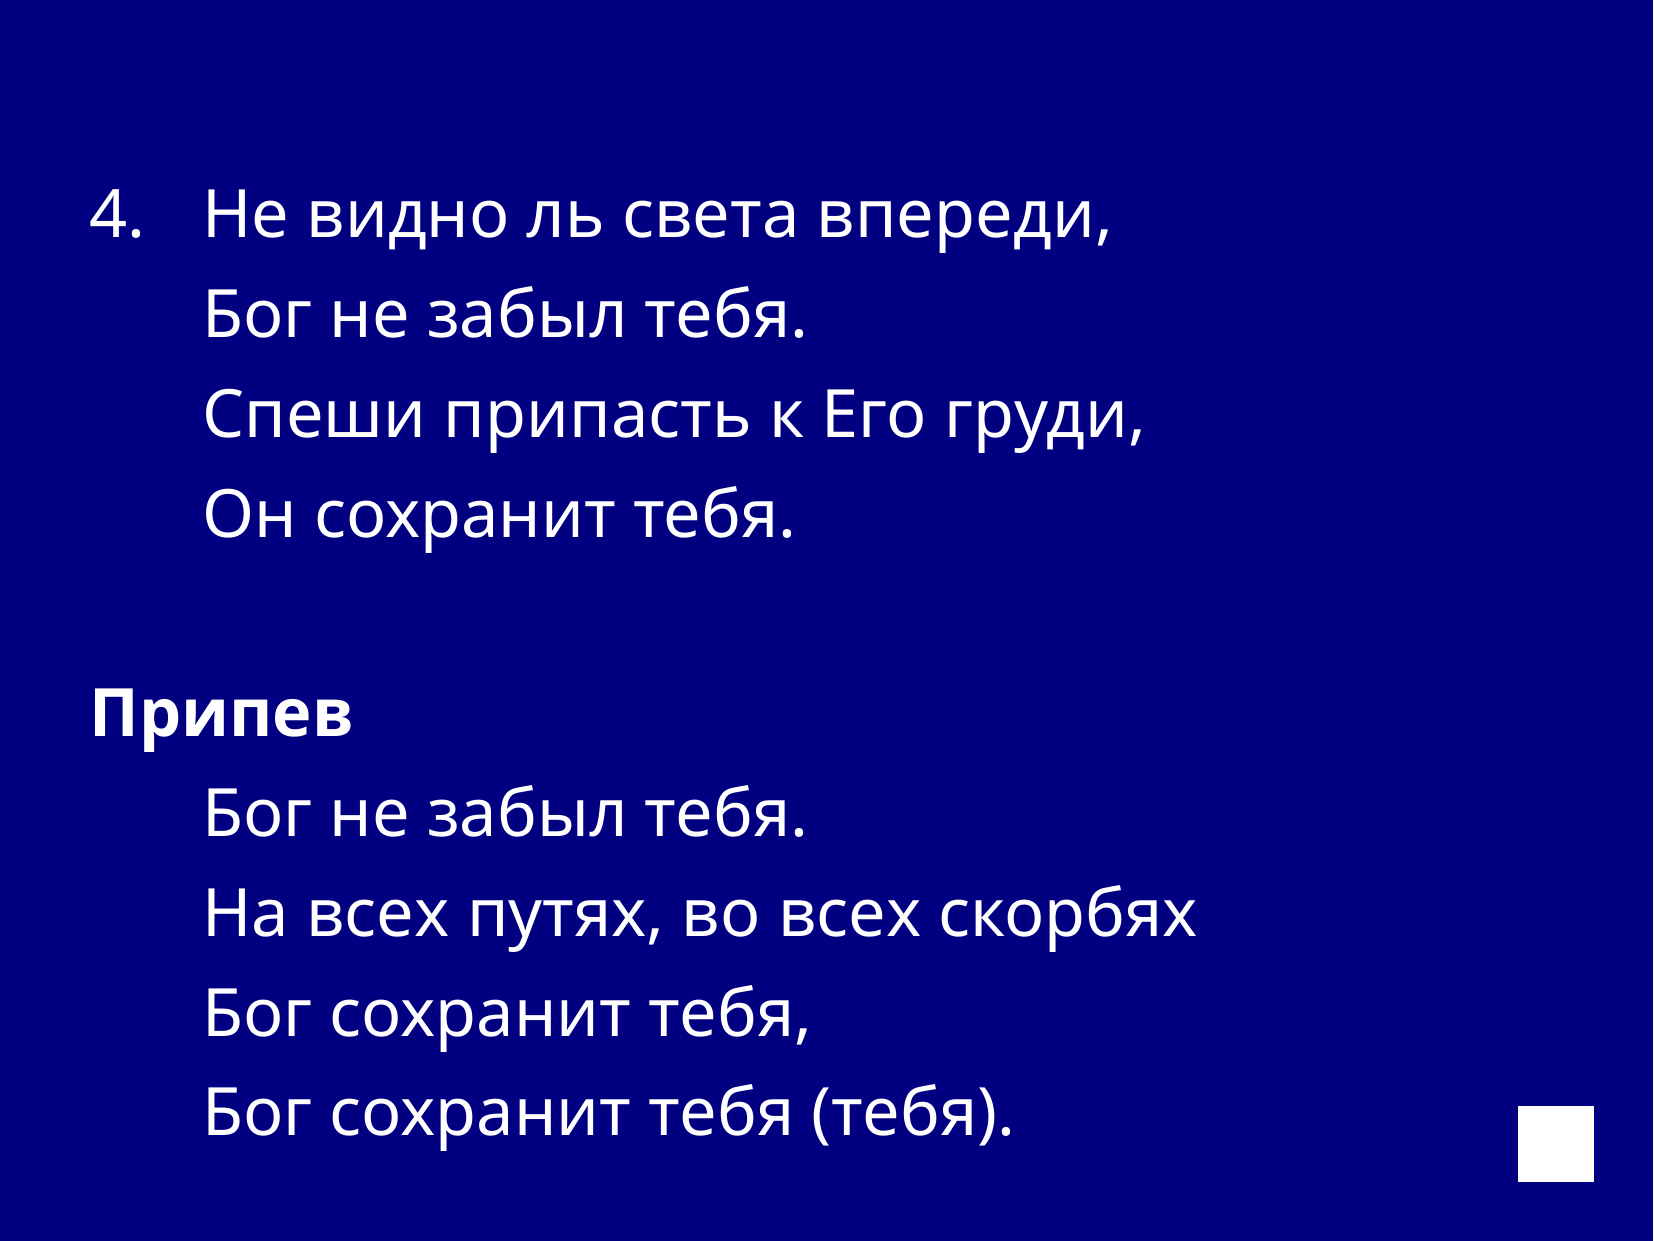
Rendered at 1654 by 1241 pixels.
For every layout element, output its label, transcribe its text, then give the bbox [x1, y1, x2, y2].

text_box 4. Не видно ль света впереди, Бог не забыл тебя. Спеши припасть к Его груди, Он сохранит тебя. Припев Бог не забыл тебя. На всех путях, во всех скорбях Бог сохранит тебя, Бог сохранит тебя (тебя). [75, 150, 1576, 1163]
text_box [1518, 1106, 1594, 1182]
